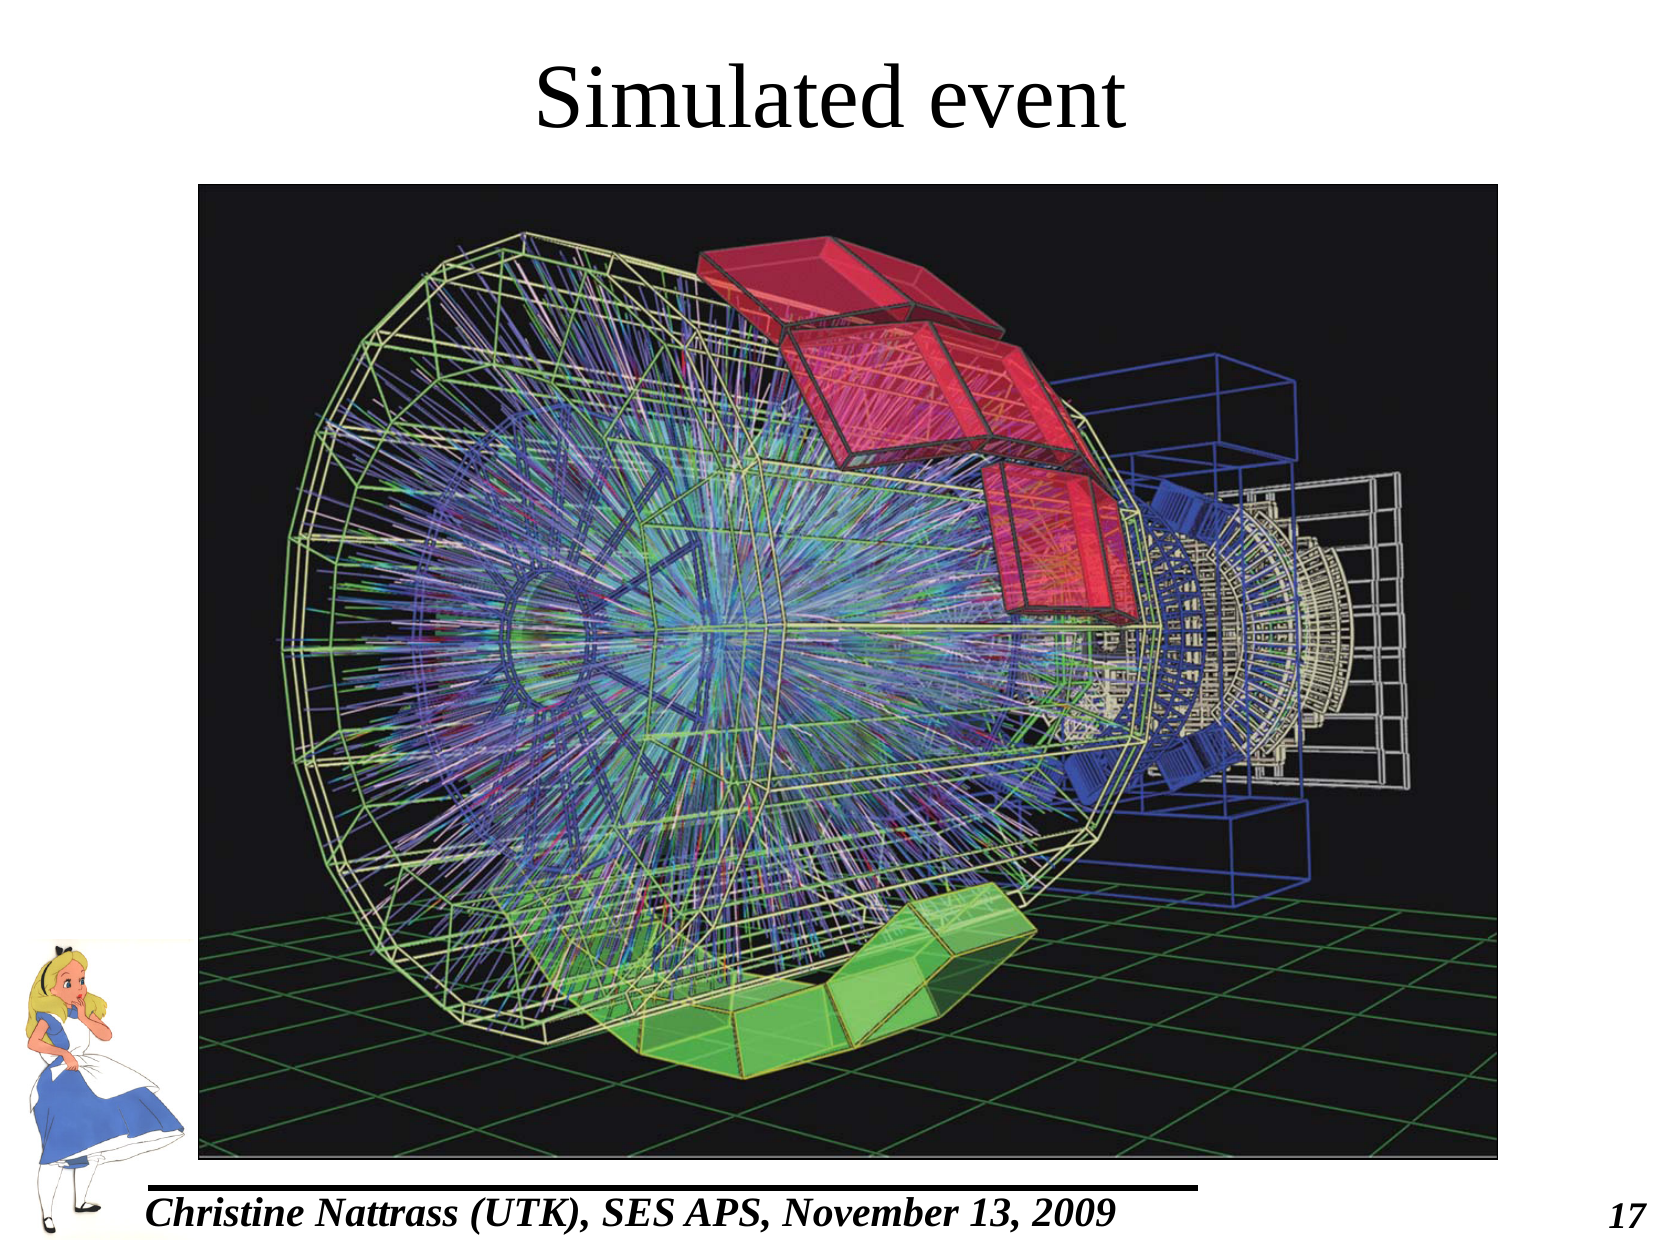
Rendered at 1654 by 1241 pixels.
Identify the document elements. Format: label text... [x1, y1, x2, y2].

picture [198, 193, 1498, 1160]
picture [8, 939, 194, 1240]
title Simulated event [86, 0, 1576, 193]
